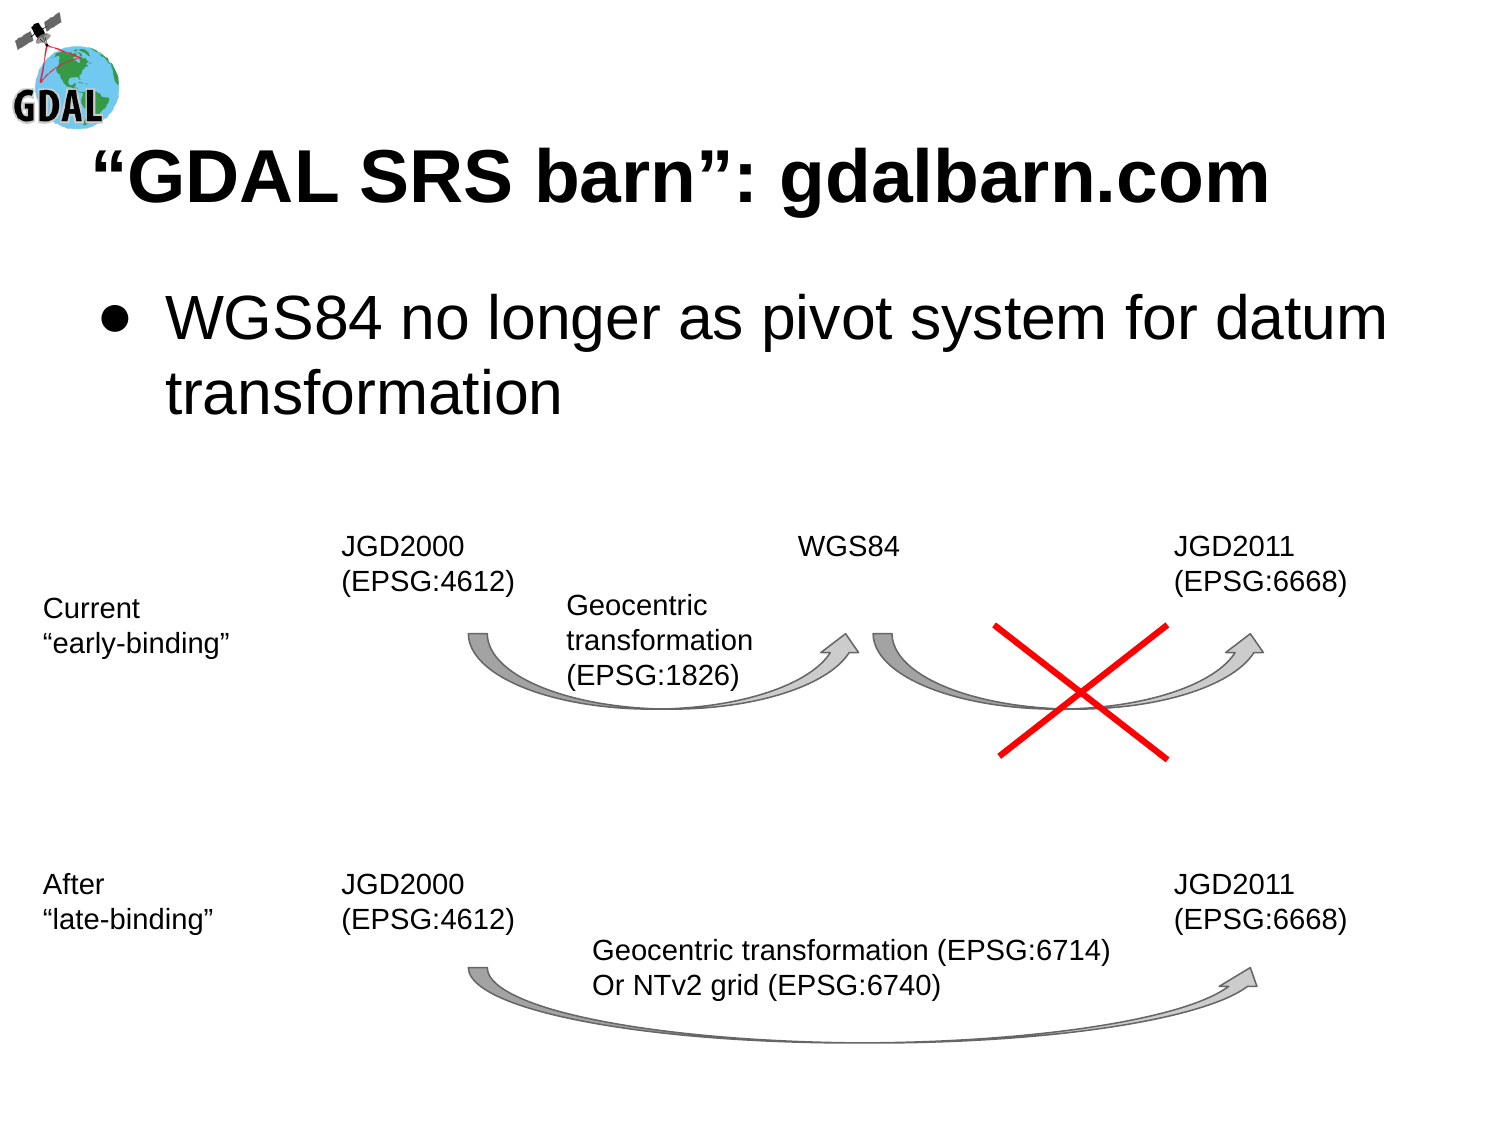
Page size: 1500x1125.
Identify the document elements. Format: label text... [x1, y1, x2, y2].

text_box [468, 967, 1182, 1043]
list WGS84 no longer as pivot system for datum transformation [75, 262, 1425, 1078]
text_box [1212, 967, 1257, 1004]
text_box [468, 633, 859, 710]
text_box WGS84 [782, 512, 945, 610]
text_box After “late-binding” [27, 850, 290, 967]
text_box Geocentric transformation (EPSG:1826) [551, 571, 824, 669]
text_box [873, 633, 1054, 710]
text_box JGD2011 (EPSG:6668) [1158, 512, 1370, 610]
picture [12, 12, 119, 129]
text_box Geocentric transformation (EPSG:6714) Or NTv2 grid (EPSG:6740) [577, 916, 1212, 1013]
title “GDAL SRS barn”: gdalbarn.com [75, 45, 1425, 233]
text_box Current “early-binding” [27, 574, 290, 691]
text_box [1105, 633, 1264, 708]
text_box JGD2011 (EPSG:6668) [1158, 850, 1370, 947]
text_box JGD2000 (EPSG:4612) [326, 850, 537, 947]
text_box JGD2000 (EPSG:4612) [326, 512, 537, 610]
